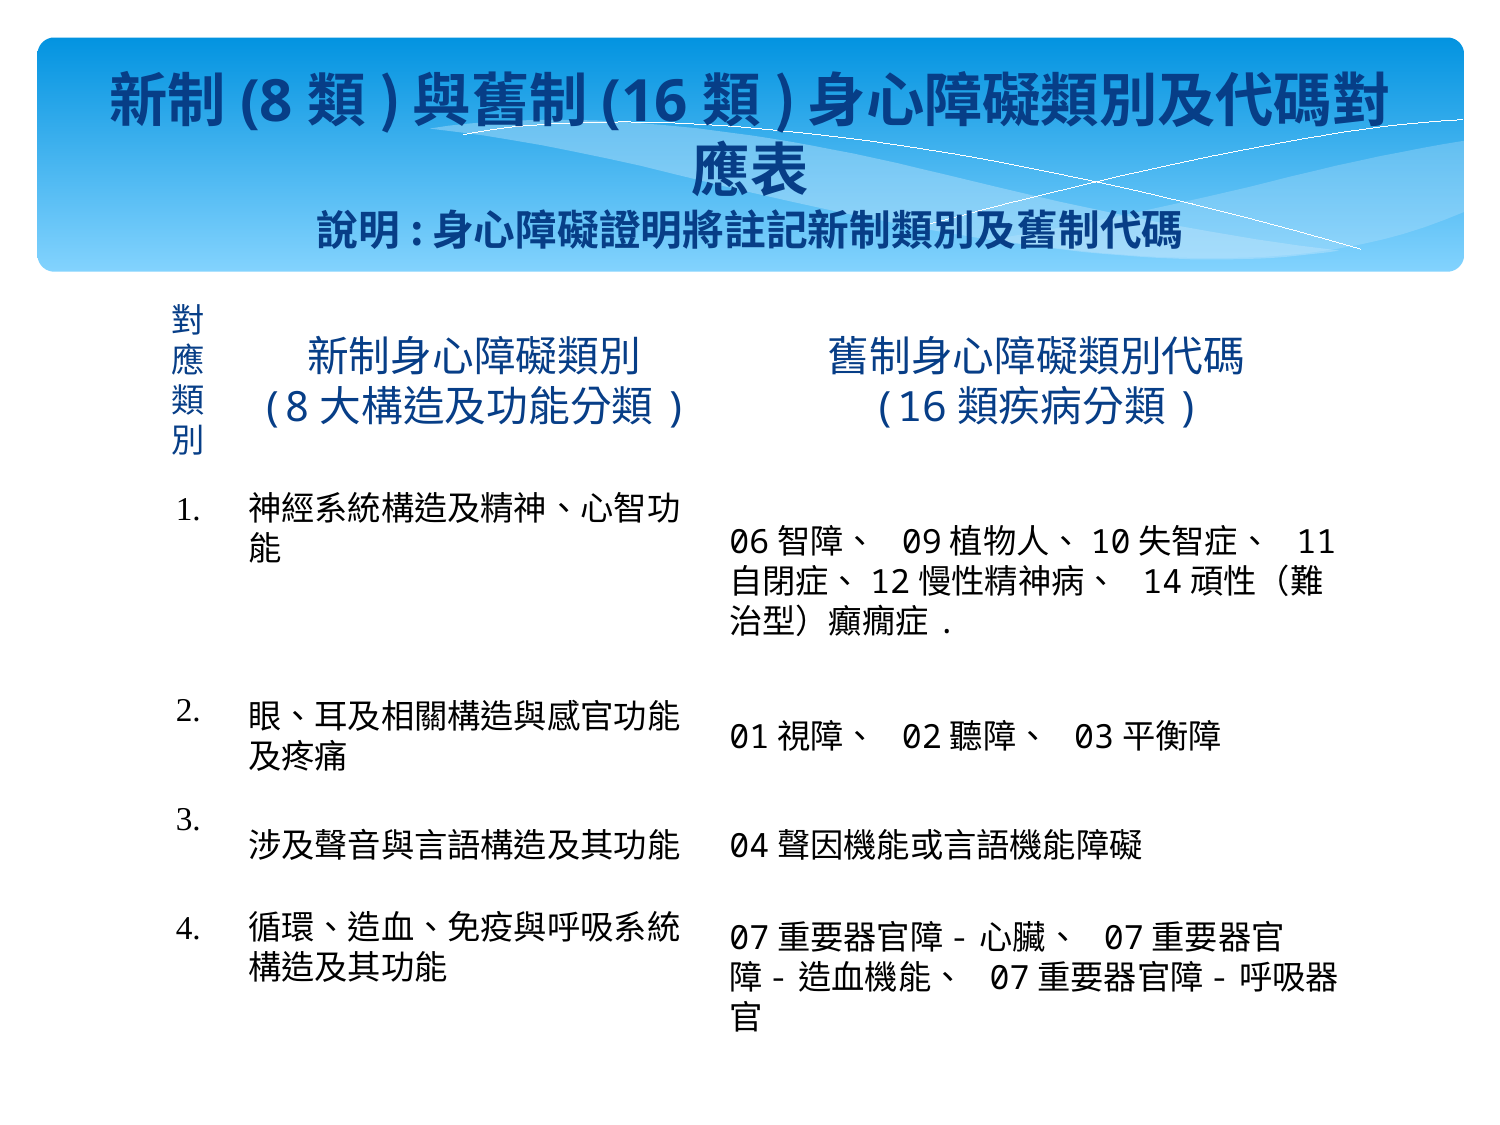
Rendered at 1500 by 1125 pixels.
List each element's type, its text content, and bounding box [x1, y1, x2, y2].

table_cell 4. [143, 898, 234, 1053]
table_cell 涉及聲音與言語構造及其功能 [234, 790, 715, 898]
table_header 新制身心障礙類別 (8大構造及功能分類) [234, 279, 715, 480]
table_cell 3. [143, 790, 234, 898]
table_header 舊制身心障礙類別代碼 (16類疾病分類) [715, 279, 1358, 480]
table_cell 2. [143, 680, 234, 790]
table_cell 01視障、 02聽障、 03平衡障 [715, 680, 1358, 790]
table_cell 04聲因機能或言語機能障礙 [715, 790, 1358, 898]
table_cell 眼、耳及相關構造與感官功能及疼痛 [234, 680, 715, 790]
table_header 對應類別 [143, 279, 234, 480]
title 新制(8類)與舊制(16類)身心障礙類別及代碼對應表 說明:身心障礙證明將註記新制類別及舊制代碼 [75, 55, 1426, 261]
table_cell 神經系統構造及精神、心智功能 [234, 480, 715, 680]
table_cell 1. [143, 480, 234, 680]
table_cell 06智障、 09植物人、10失智症、 11自閉症、12慢性精神病、 14頑性（難治型）癲癇症. [715, 480, 1358, 680]
table_cell 循環、造血、免疫與呼吸系統構造及其功能 [234, 898, 715, 1053]
table_cell 07重要器官障-心臟、 07重要器官障-造血機能、 07重要器官障-呼吸器官 [715, 898, 1358, 1053]
